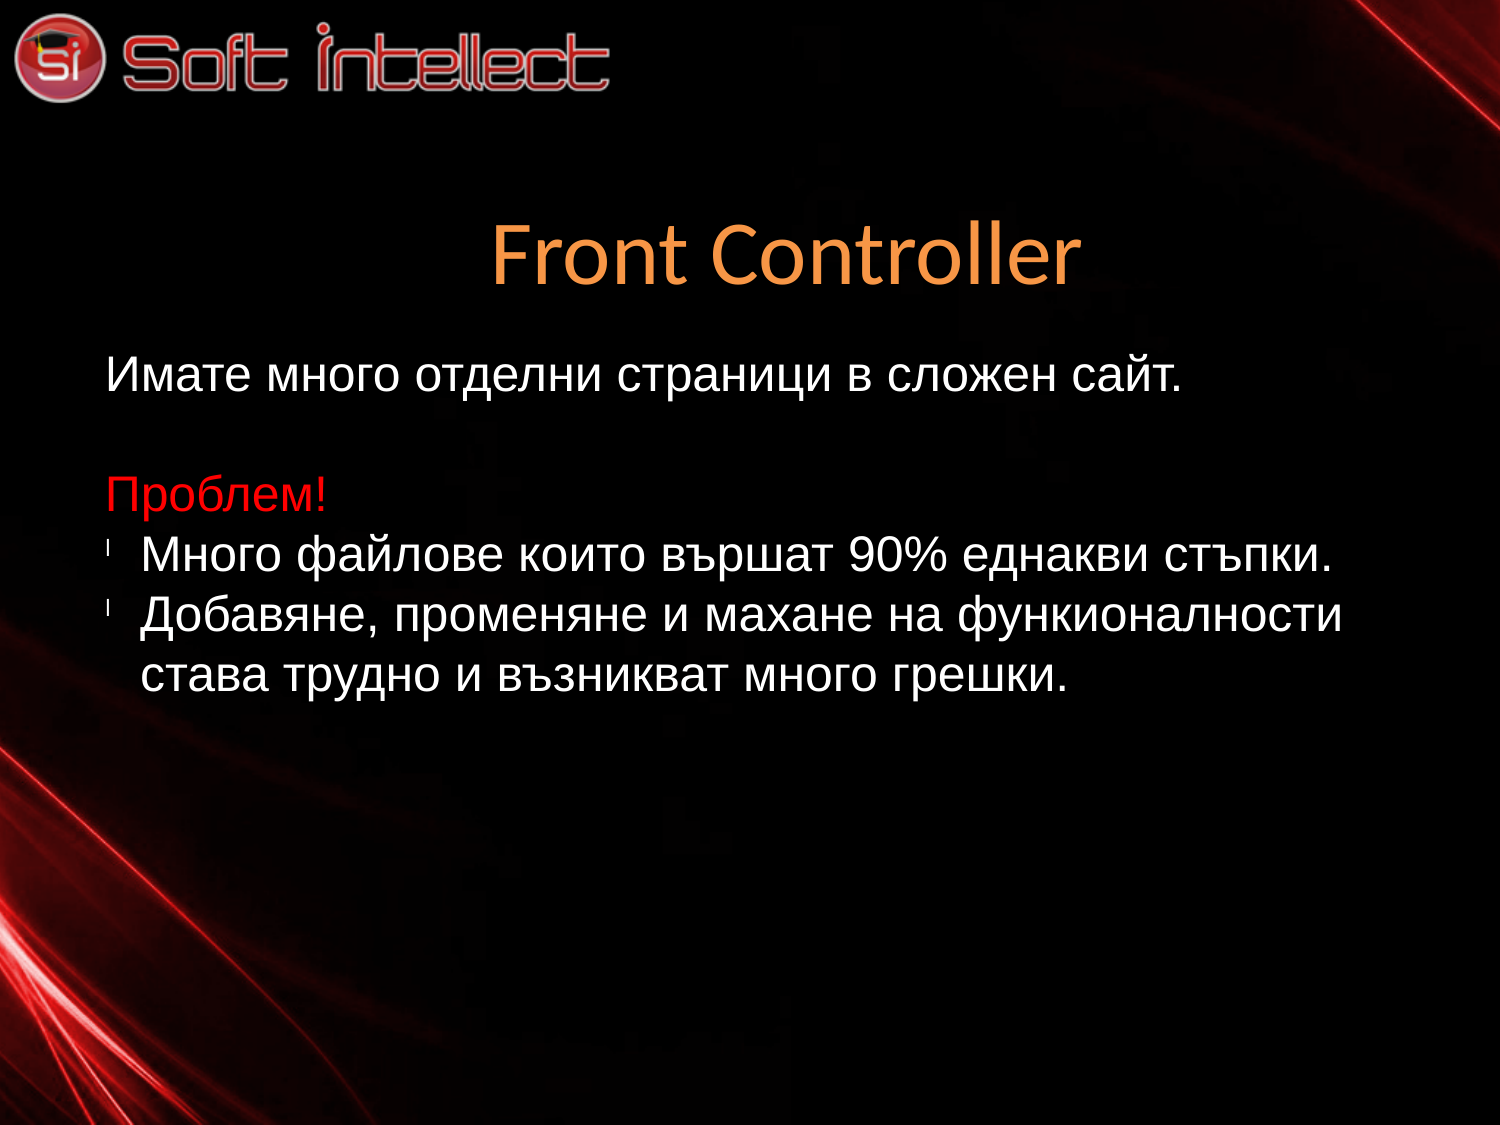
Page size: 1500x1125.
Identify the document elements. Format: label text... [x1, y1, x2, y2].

picture [0, 0, 1500, 1125]
text_box Front Controller [150, 127, 1425, 333]
text_box Имате много отделни страници в сложен сайт. Проблем! Много файлове които вършат 90% еднакви стъпки. Добавяне, променяне и махане на функионалности става трудно и възникват много грешки. [90, 333, 1425, 1080]
